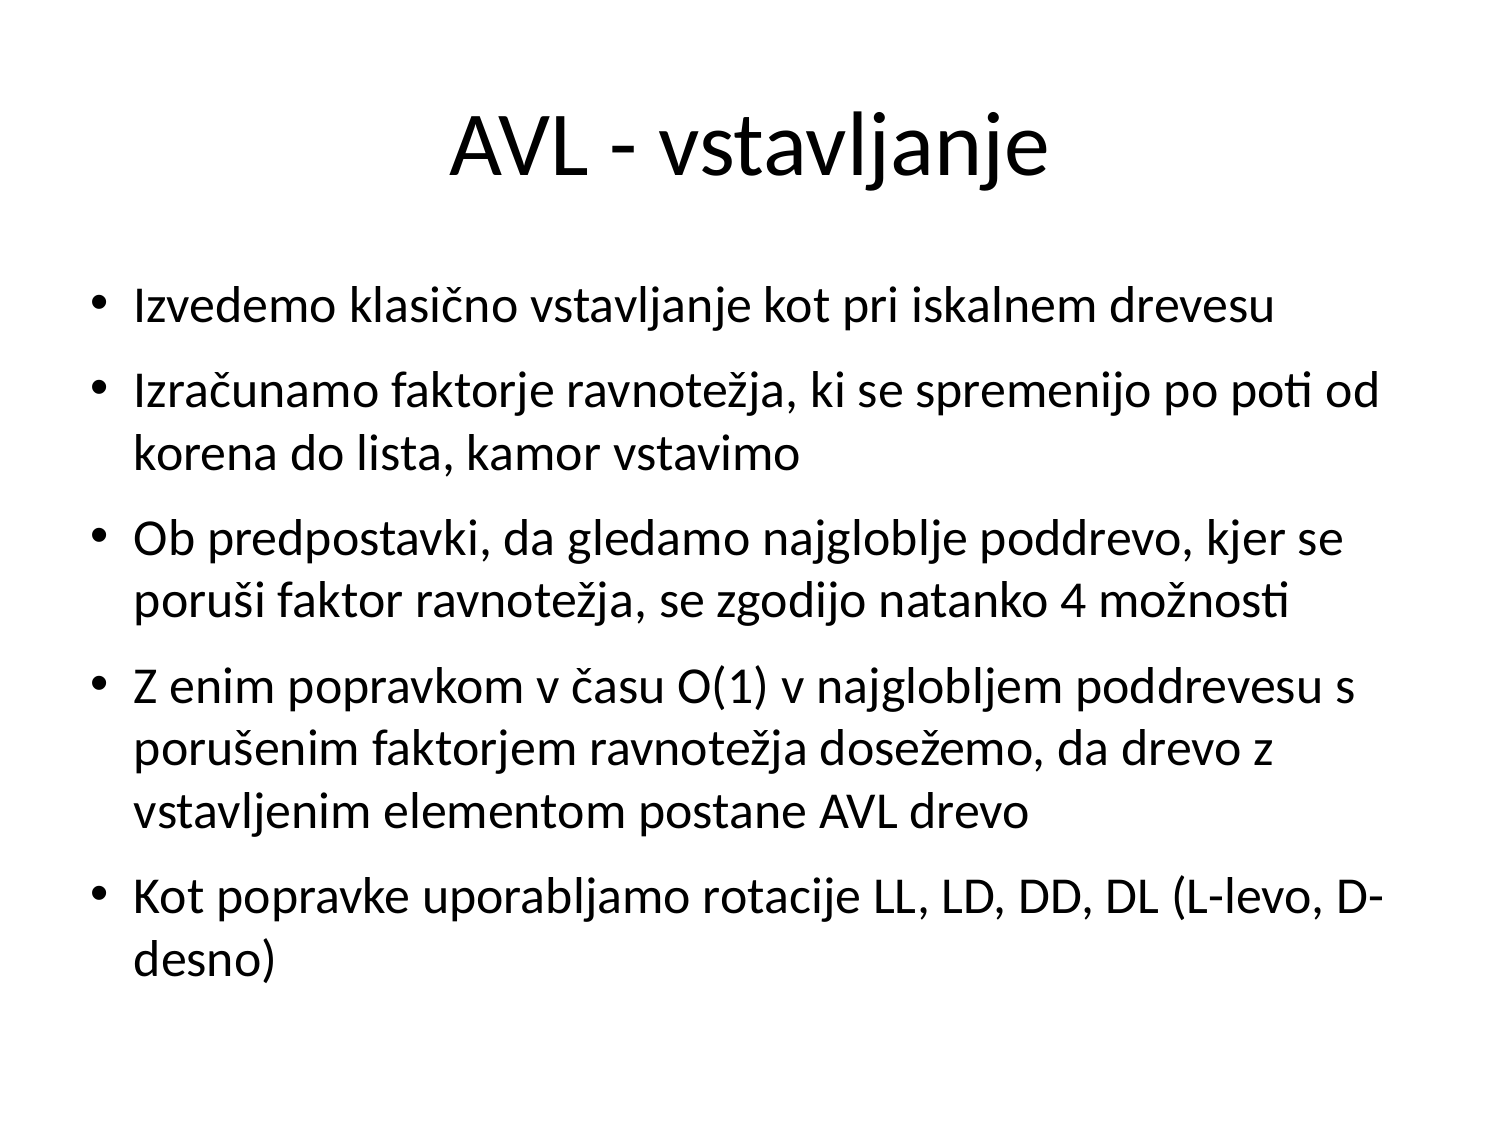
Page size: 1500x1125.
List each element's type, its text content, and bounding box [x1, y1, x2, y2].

list Izvedemo klasično vstavljanje kot pri iskalnem drevesu Izračunamo faktorje ravnotežja, ki se spremenijo po poti od korena do lista, kamor vstavimo Ob predpostavki, da gledamo najgloblje poddrevo, kjer se poruši faktor ravnotežja, se zgodijo natanko 4 možnosti Z enim popravkom v času O(1) v najglobljem poddrevesu s porušenim faktorjem ravnotežja dosežemo, da drevo z vstavljenim elementom postane AVL drevo Kot popravke uporabljamo rotacije LL, LD, DD, DL (L-levo, D-desno) [75, 262, 1425, 1005]
title AVL - vstavljanje [75, 45, 1425, 233]
